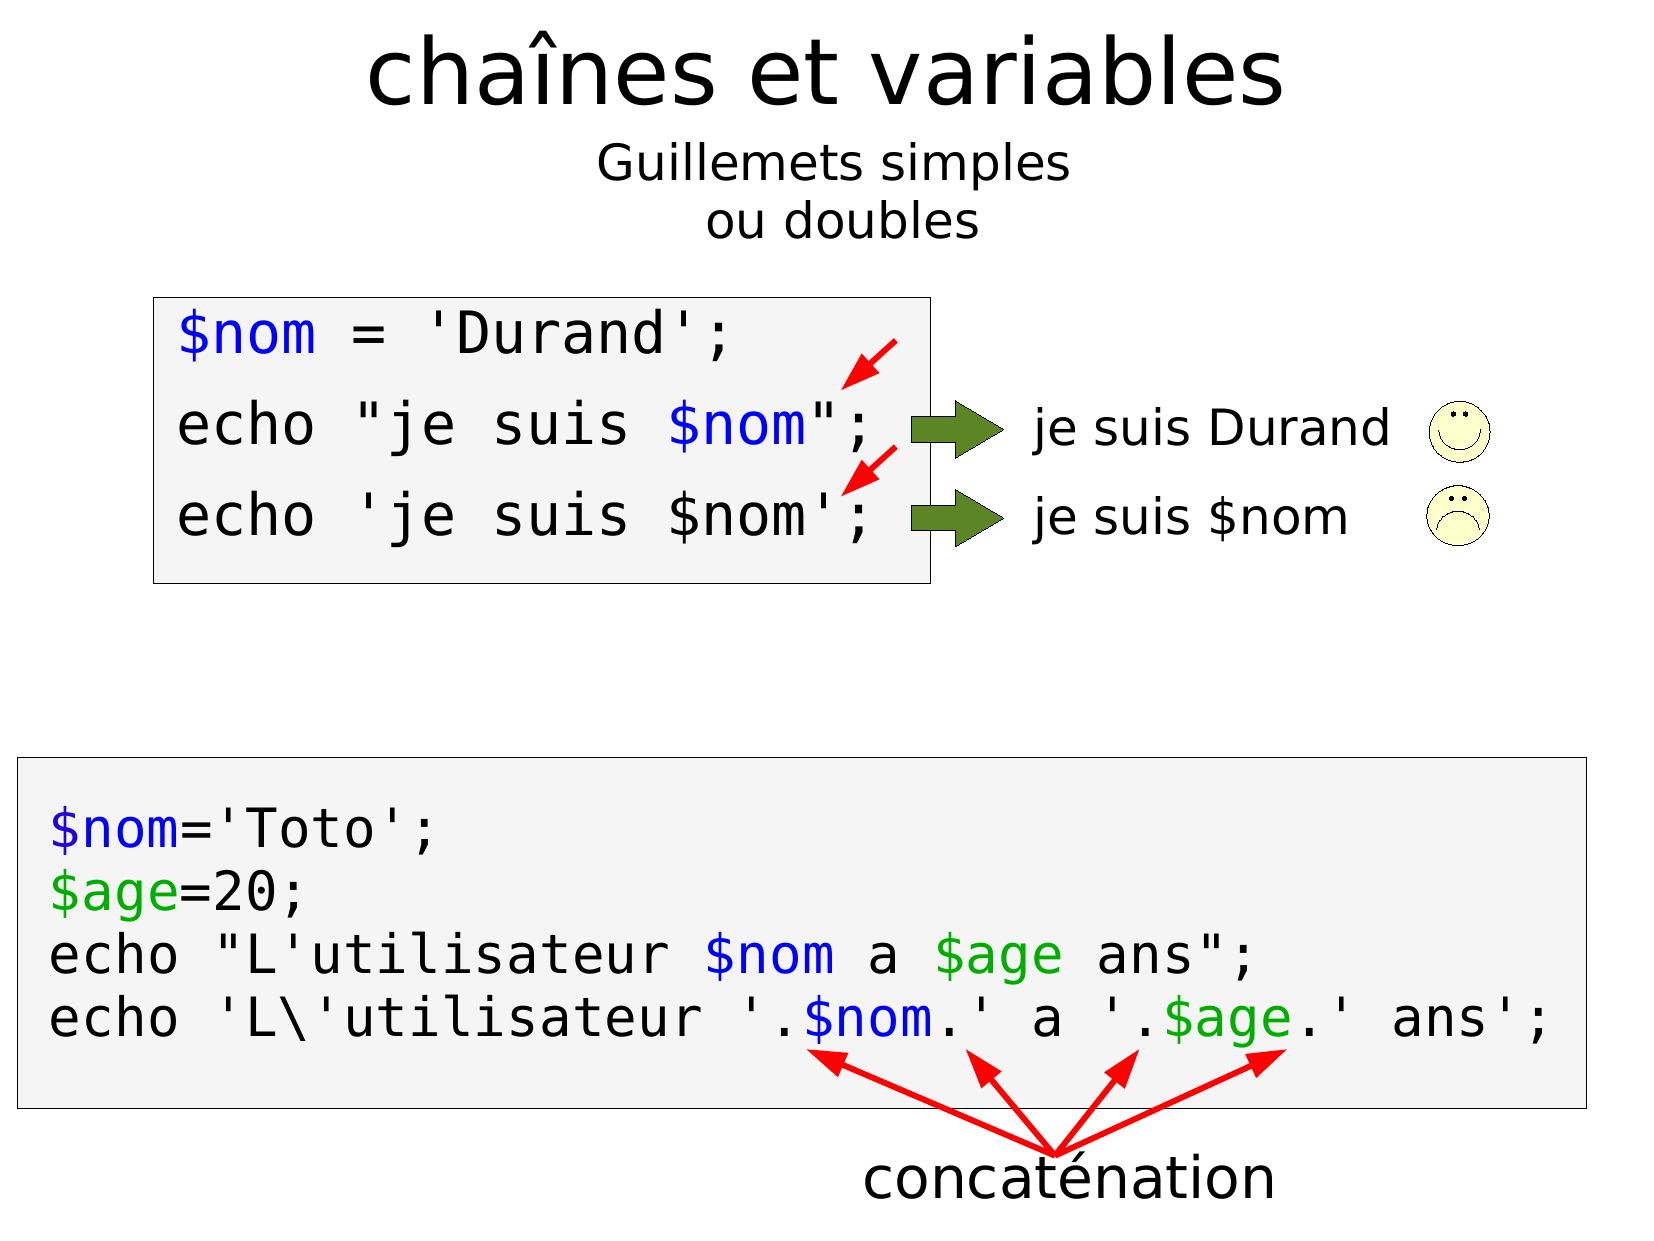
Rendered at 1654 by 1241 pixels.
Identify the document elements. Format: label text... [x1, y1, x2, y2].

text_box $nom='Toto'; $age=20; echo "L'utilisateur $nom a $age ans"; echo 'L\'utilisateur '.$nom.' a '.$age.' ans'; [48, 797, 1556, 1050]
text_box $nom = 'Durand'; echo "je suis $nom"; echo 'je suis $nom'; [176, 299, 877, 550]
text_box [1097, 1050, 1271, 1109]
text_box [17, 757, 1587, 1109]
text_box [969, 1050, 1136, 1109]
text_box [1429, 401, 1491, 463]
text_box je suis Durand [1033, 398, 1357, 457]
text_box je suis $nom [1033, 487, 1319, 547]
text_box Guillemets simples ou doubles [596, 133, 1039, 251]
title chaînes et variables [0, 11, 1654, 134]
text_box [827, 1050, 1011, 1109]
text_box [153, 297, 1004, 584]
text_box [1426, 485, 1490, 546]
text_box concaténation [862, 1144, 1236, 1222]
